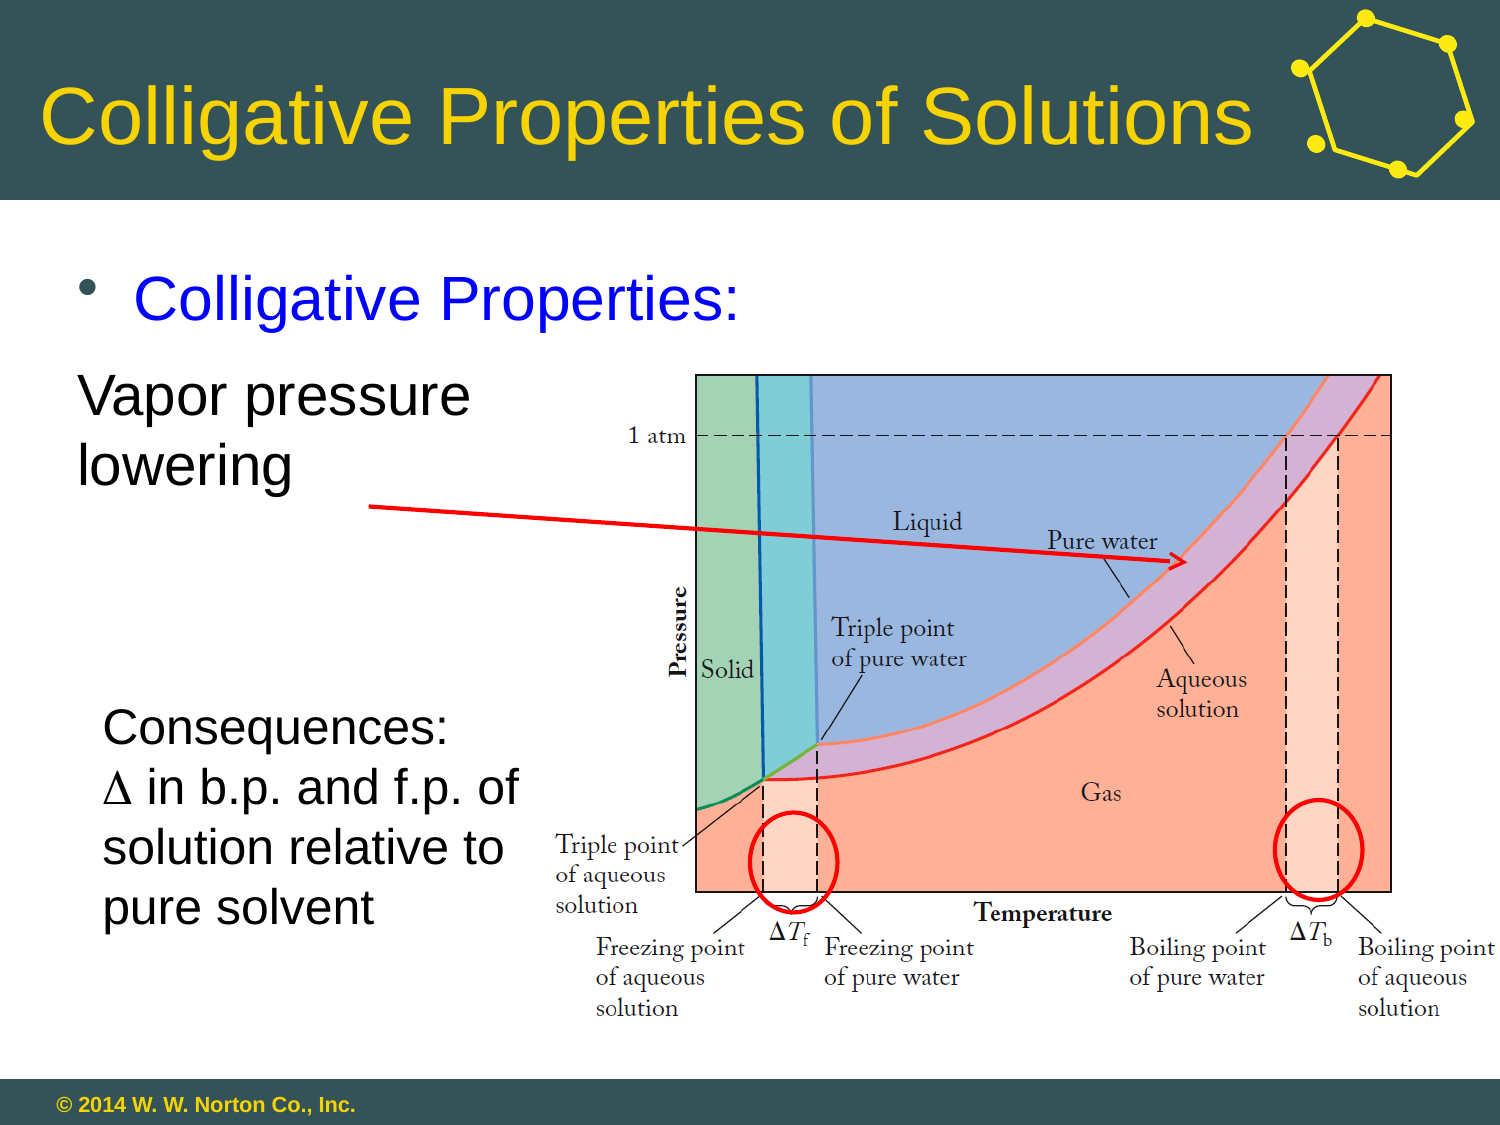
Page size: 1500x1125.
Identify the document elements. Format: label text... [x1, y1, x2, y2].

text_box Vapor pressure lowering [62, 349, 675, 505]
list Colligative Properties: [62, 249, 1488, 488]
text_box Consequences:  in b.p. and f.p. of solution relative to pure solvent [87, 687, 588, 943]
title Colligative Properties of Solutions [24, 24, 1375, 200]
picture [552, 362, 1500, 1024]
